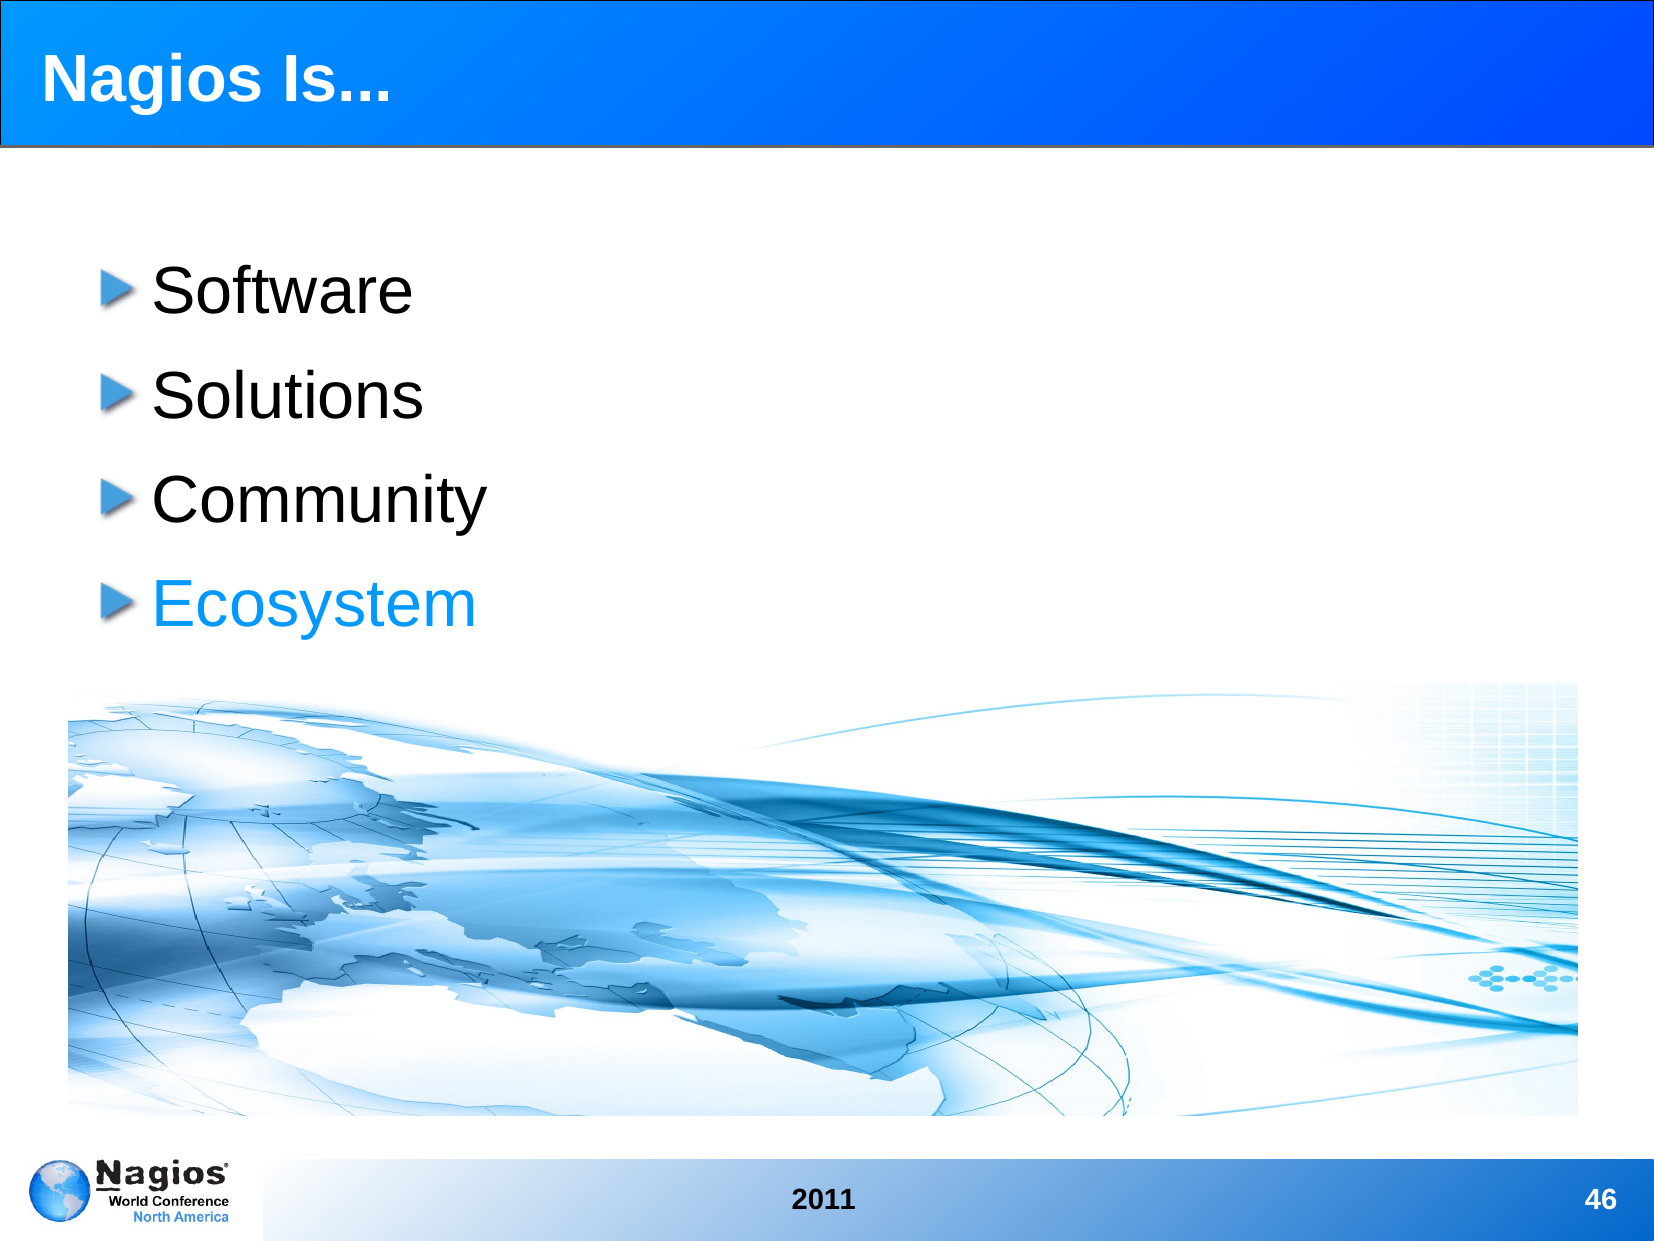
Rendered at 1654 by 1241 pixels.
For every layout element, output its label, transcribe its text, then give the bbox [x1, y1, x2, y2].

picture [1569, 967, 1578, 1026]
picture [1569, 951, 1578, 963]
picture [68, 682, 1578, 1116]
picture [1569, 682, 1578, 948]
title Nagios Is... [41, 36, 1248, 120]
picture [29, 1159, 229, 1235]
list Software Solutions Community Ecosystem [80, 253, 1569, 1058]
